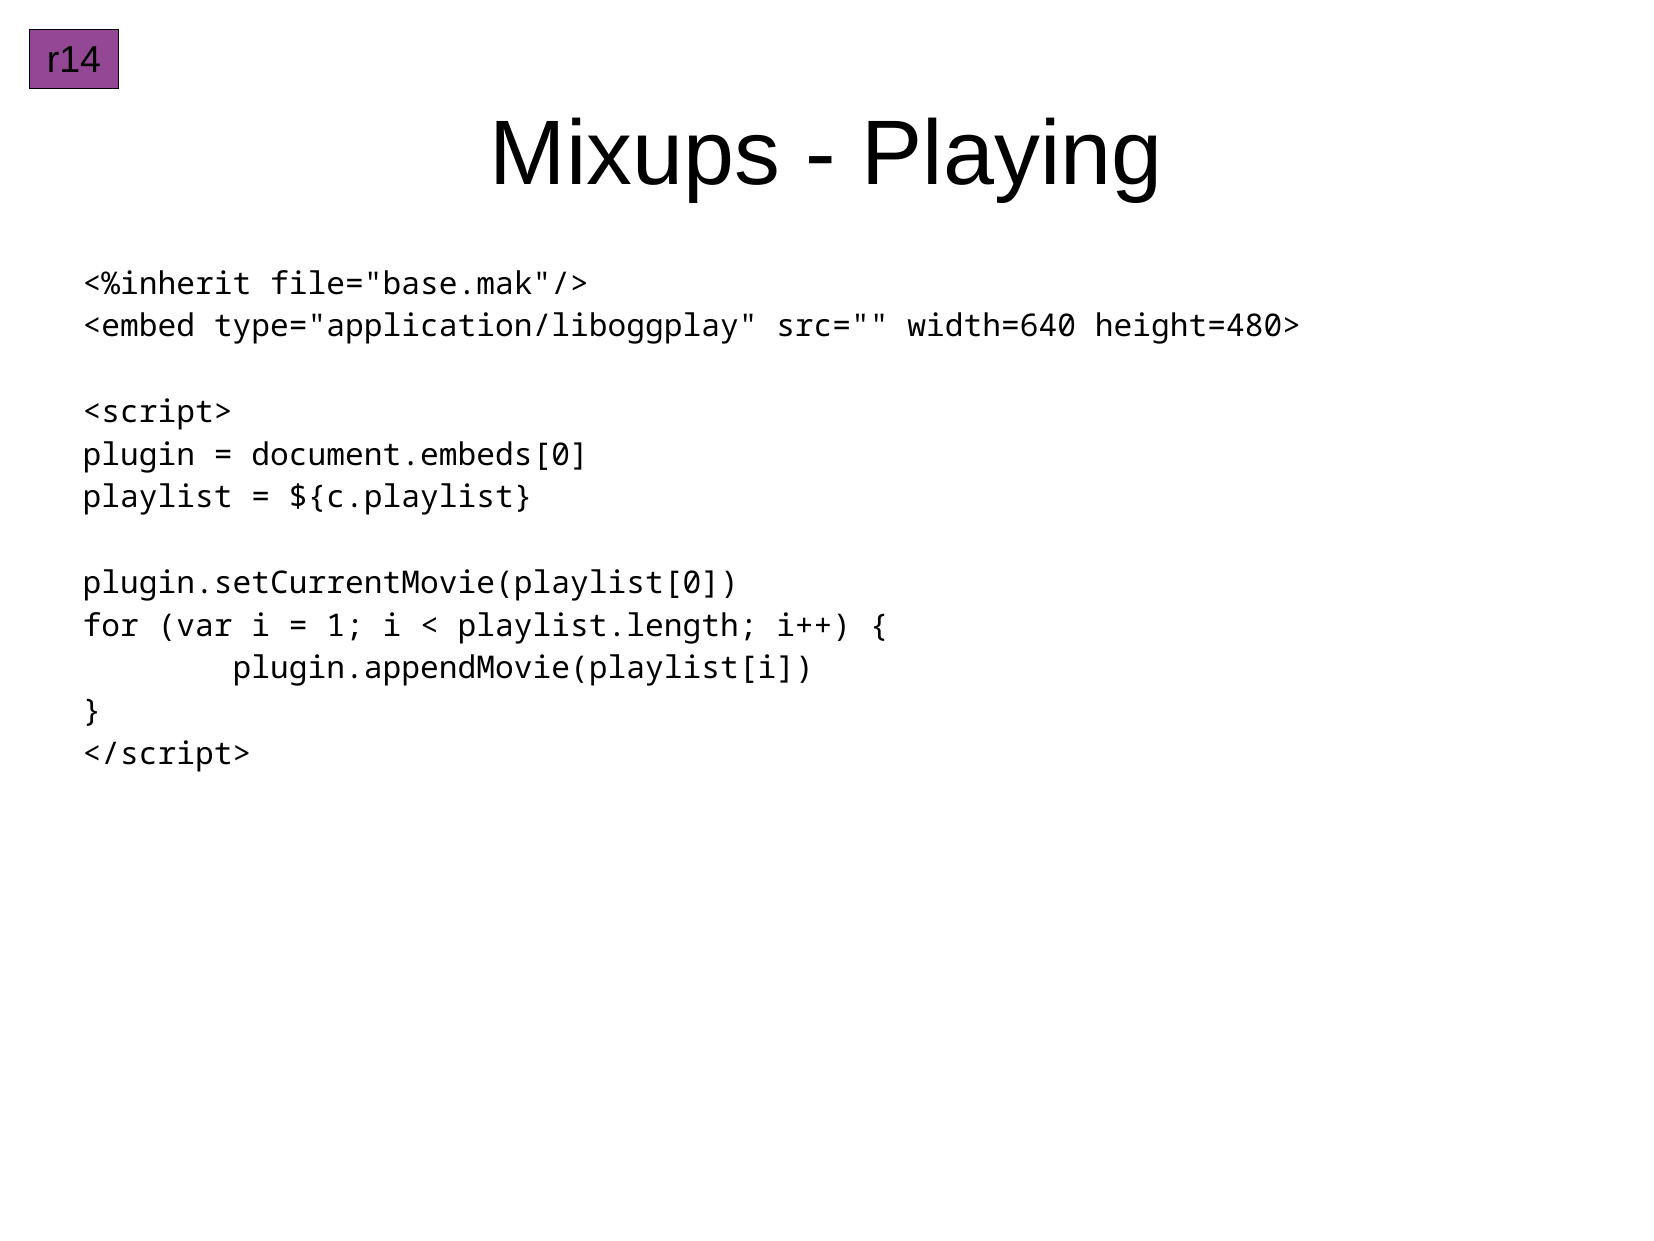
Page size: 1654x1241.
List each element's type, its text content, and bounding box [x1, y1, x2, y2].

text_box r14 [29, 29, 119, 89]
title Mixups - Playing [82, 56, 1571, 250]
list <%inherit file="base.mak"/> <embed type="application/liboggplay" src="" width=640 height=480> <script> plugin = document.embeds[0] playlist = ${c.playlist} plugin.setCurrentMovie(playlist[0]) for (var i = 1; i < playlist.length; i++) { plugin.appendMovie(playlist[i]) } </script> [82, 260, 1595, 1065]
